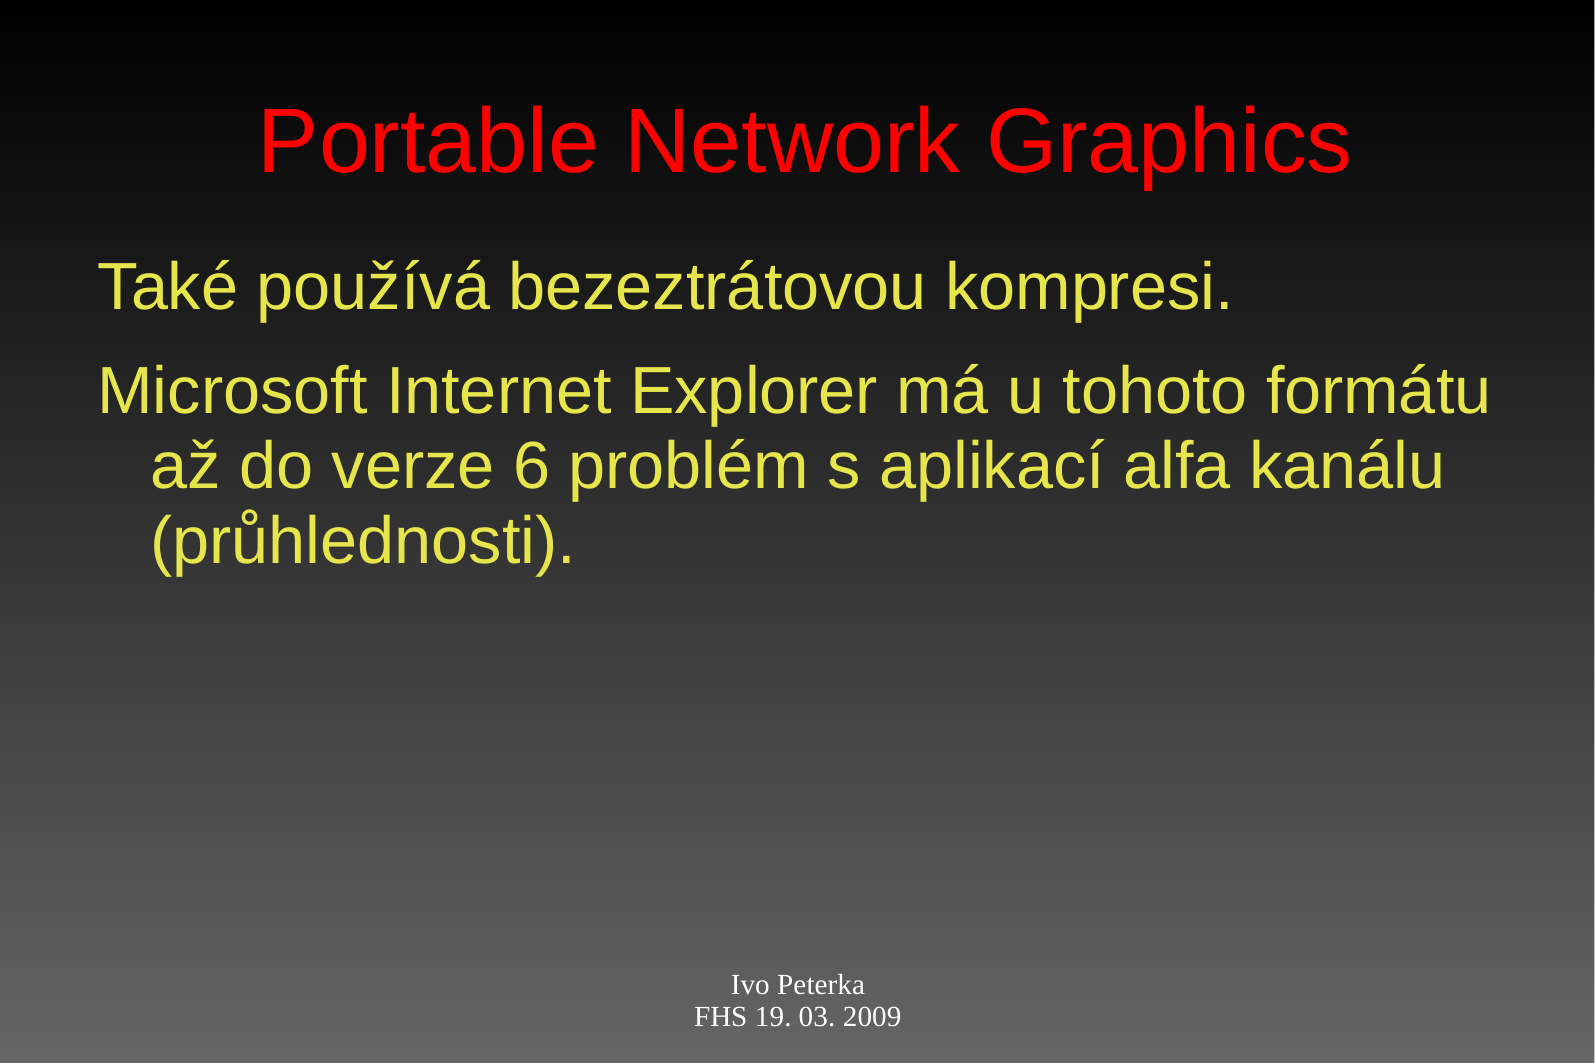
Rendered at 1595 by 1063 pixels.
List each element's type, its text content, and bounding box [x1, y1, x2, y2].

title Portable Network Graphics [88, 59, 1524, 222]
list Také používá bezeztrátovou kompresi. Microsoft Internet Explorer má u tohoto formátu až do verze 6 problém s aplikací alfa kanálu (průhlednosti). [79, 248, 1515, 936]
